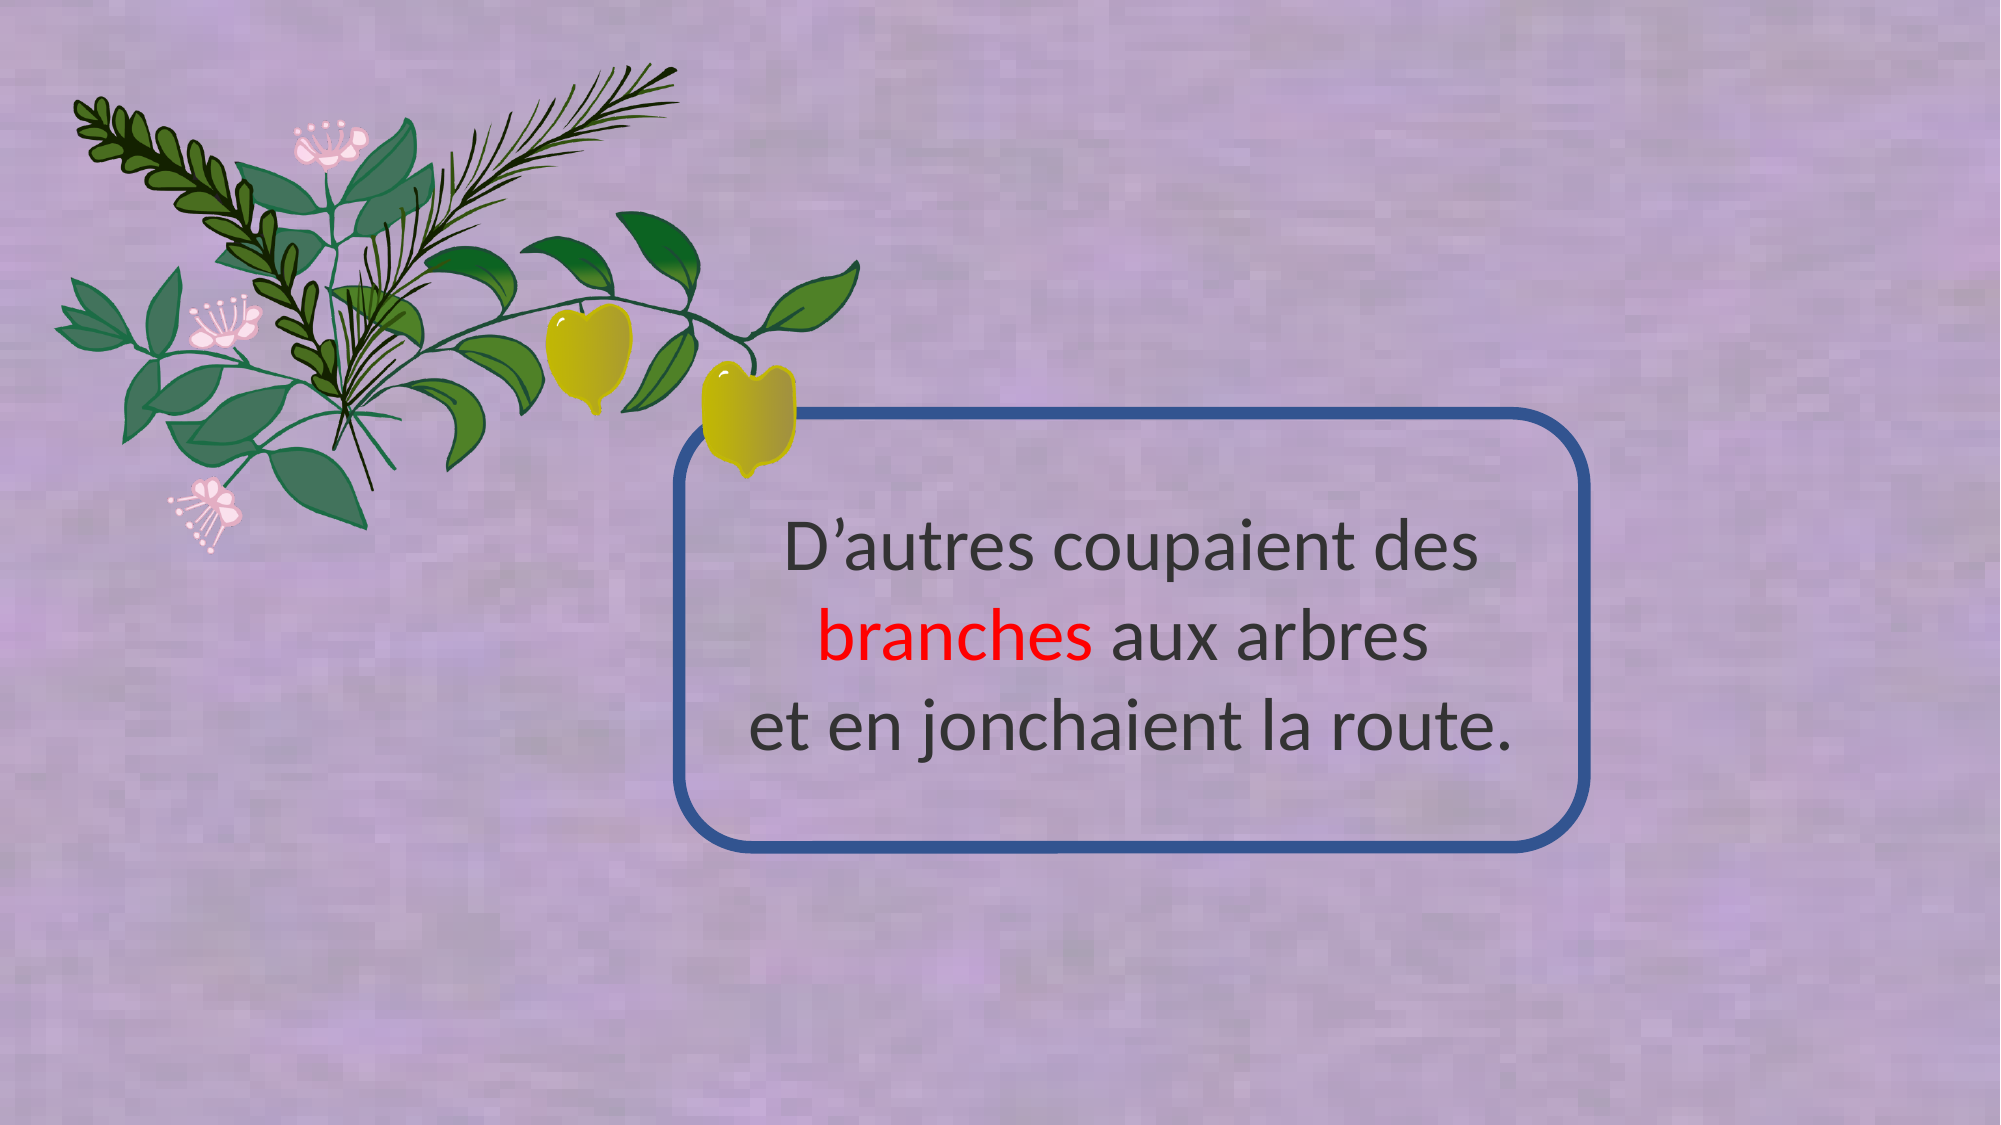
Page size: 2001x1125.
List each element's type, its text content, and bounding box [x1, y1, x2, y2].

picture [45, 58, 869, 563]
text_box D’autres coupaient des branches aux arbres et en jonchaient la route. [679, 413, 1585, 848]
